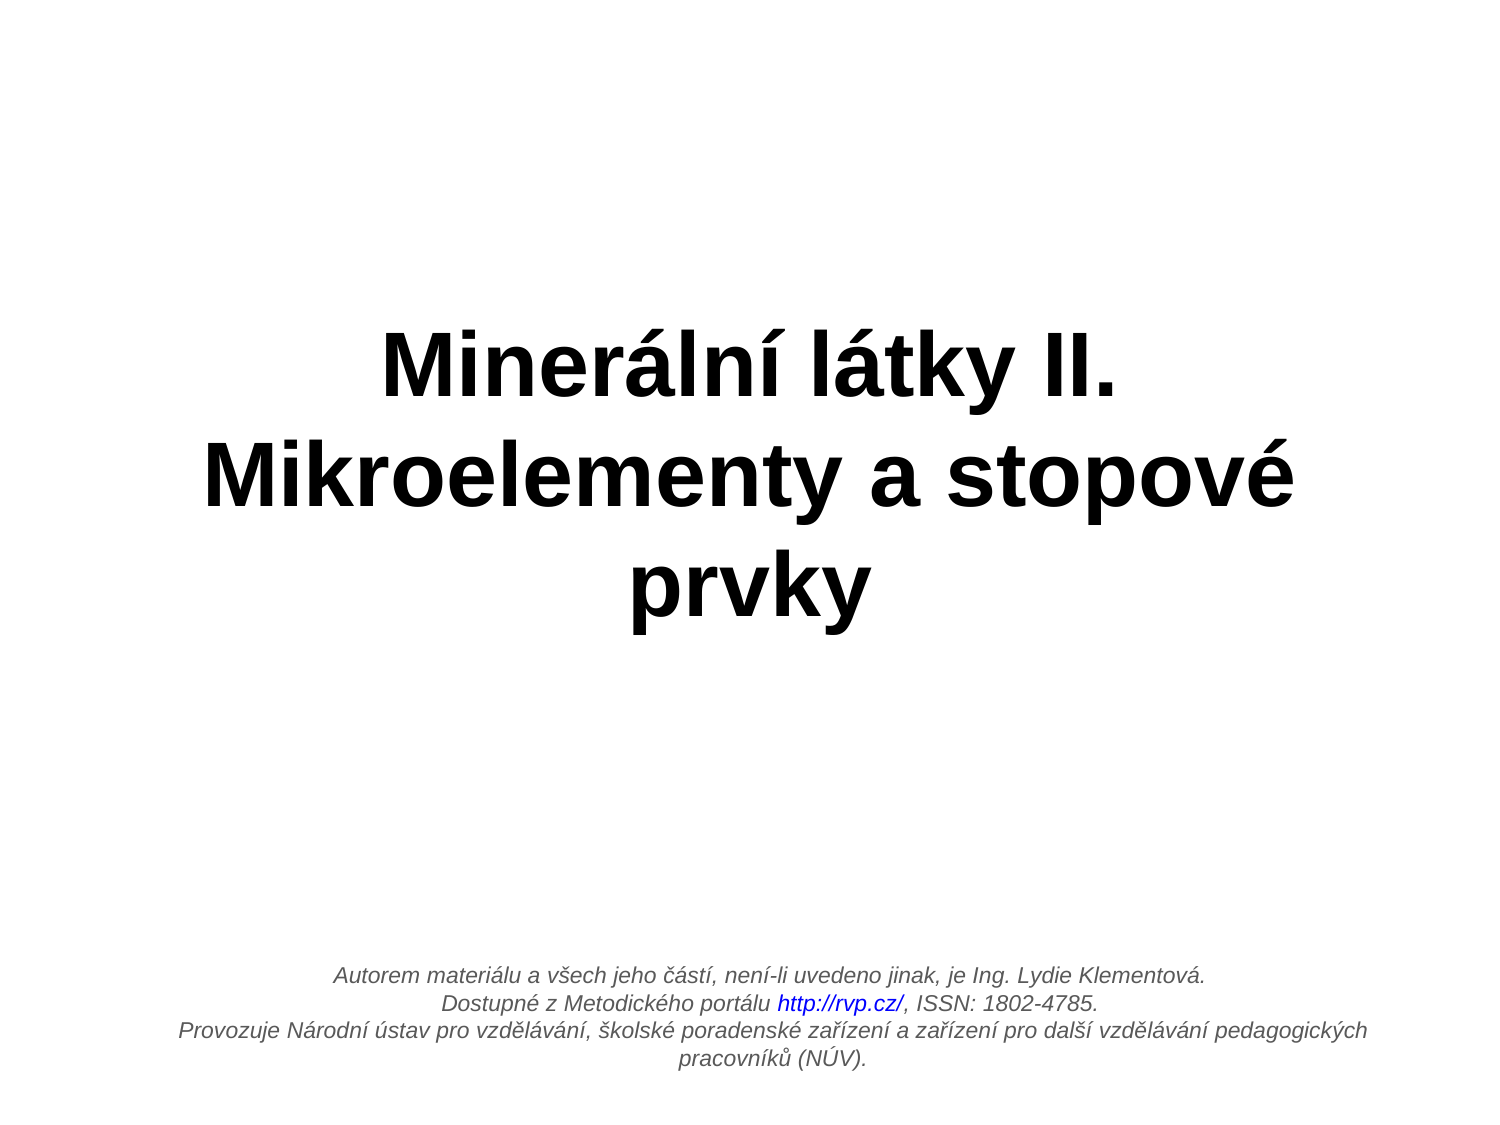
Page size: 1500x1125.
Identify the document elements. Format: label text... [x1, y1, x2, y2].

title Minerální látky II. Mikroelementy a stopové prvky [112, 297, 1388, 643]
text_box Autorem materiálu a všech jeho částí, není-li uvedeno jinak, je Ing. Lydie Klementová. Dostupné z Metodického portálu http://rvp.cz/, ISSN: 1802-4785. Provozuje Národní ústav pro vzdělávání, školské poradenské zařízení a zařízení pro další vzdělávání pedagogických pracovníků (NÚV). [159, 999, 1388, 1060]
